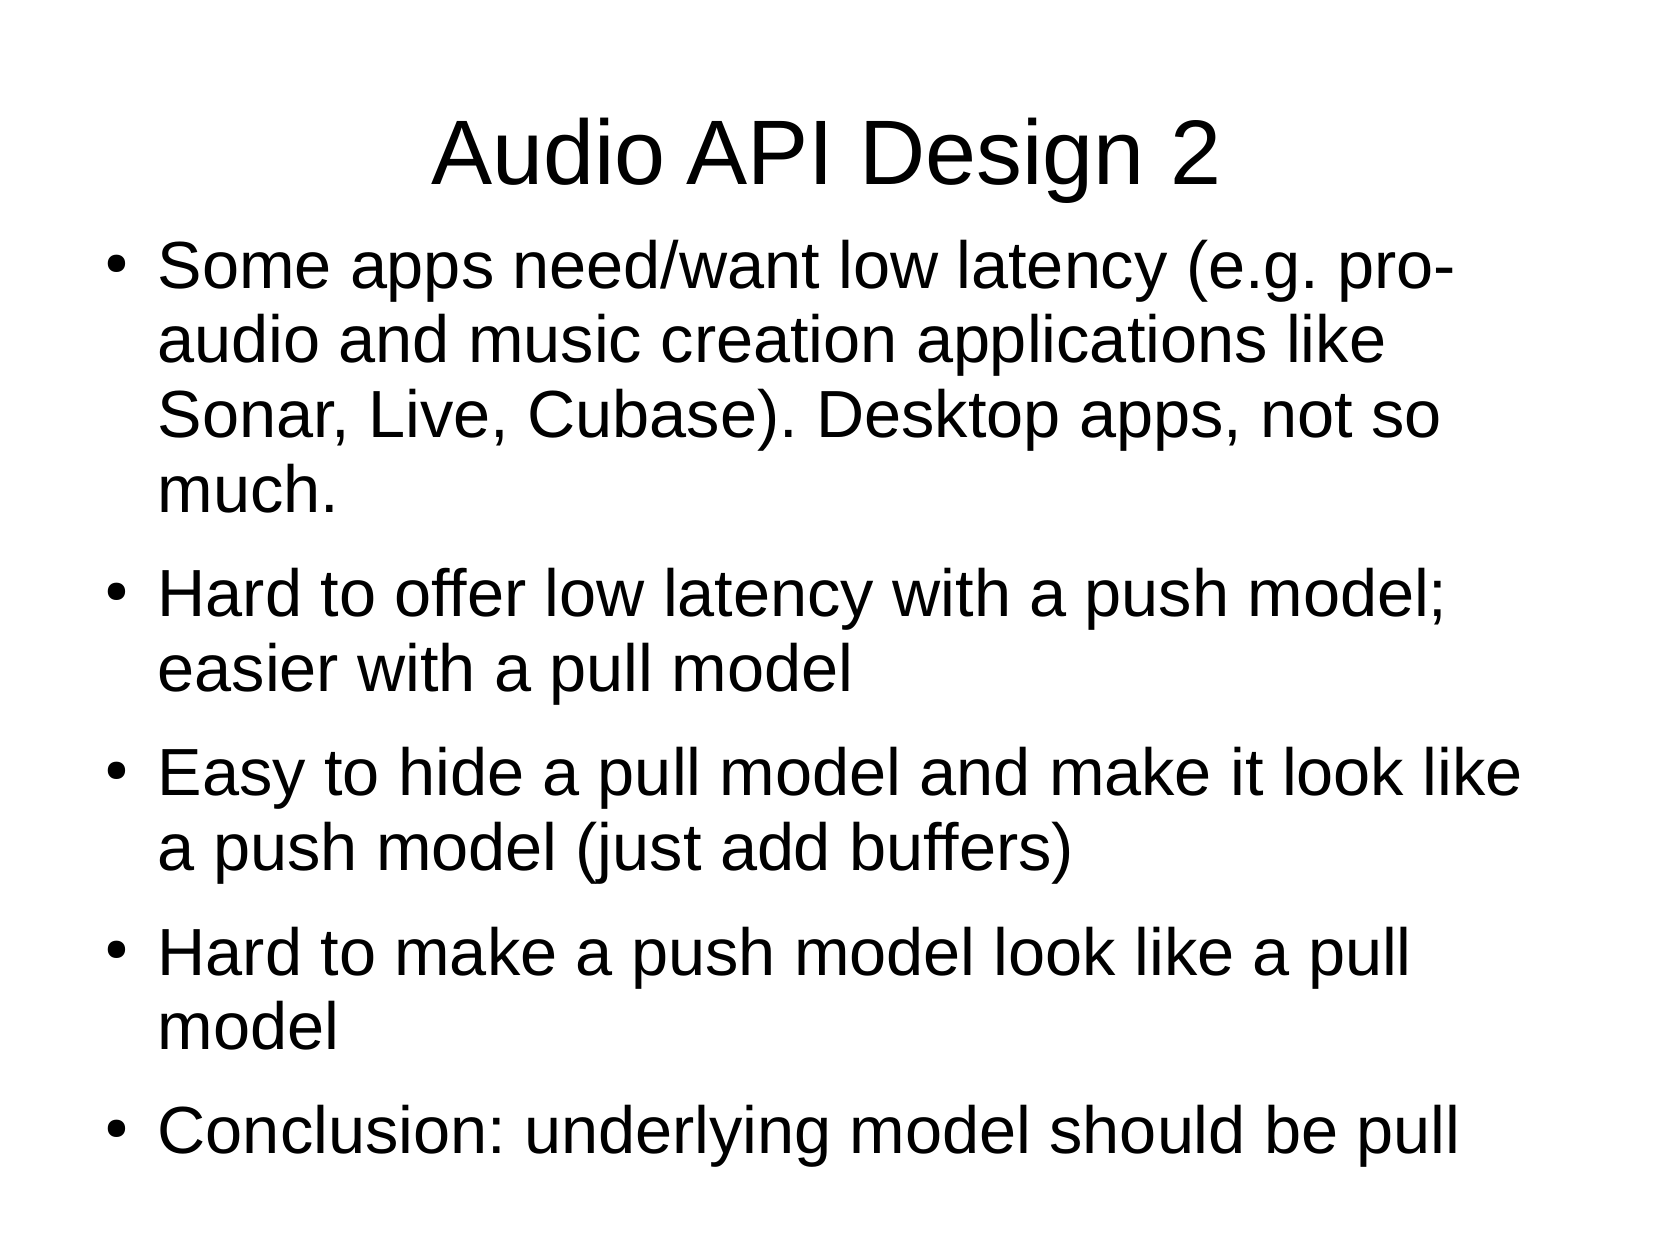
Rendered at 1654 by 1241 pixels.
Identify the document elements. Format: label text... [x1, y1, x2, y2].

list Some apps need/want low latency (e.g. pro-audio and music creation applications like Sonar, Live, Cubase). Desktop apps, not so much. Hard to offer low latency with a push model; easier with a pull model Easy to hide a pull model and make it look like a push model (just add buffers) Hard to make a push model look like a pull model Conclusion: underlying model should be pull [86, 227, 1576, 1169]
title Audio API Design 2 [82, 56, 1571, 250]
